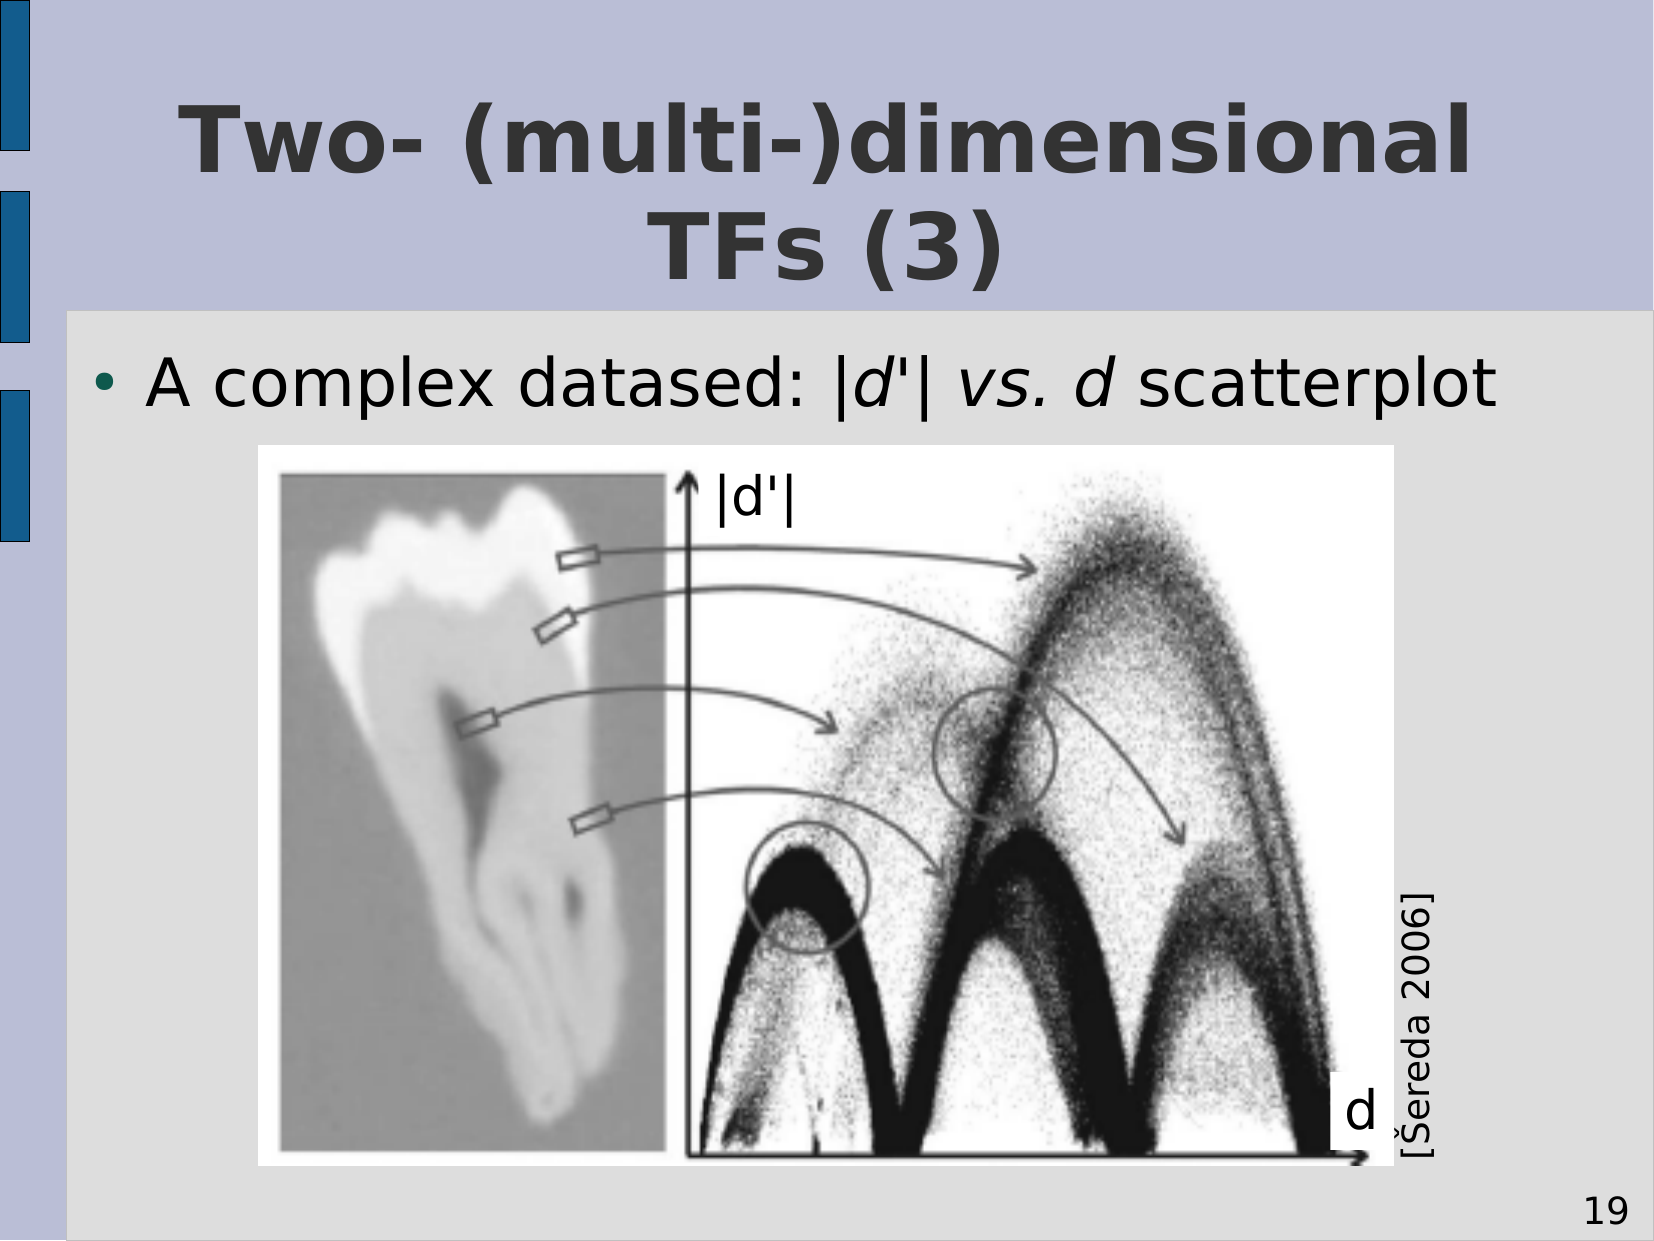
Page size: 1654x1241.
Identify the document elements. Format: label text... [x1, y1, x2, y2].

text_box d [1330, 1072, 1392, 1150]
title Two- (multi-)dimensional TFs (3) [121, 87, 1534, 302]
picture [258, 1127, 1387, 1166]
text_box [Šereda 2006] [1387, 876, 1446, 1176]
list A complex datased: |d'| vs. d scatterplot [75, 344, 1613, 1127]
text_box |d'| [698, 457, 816, 536]
